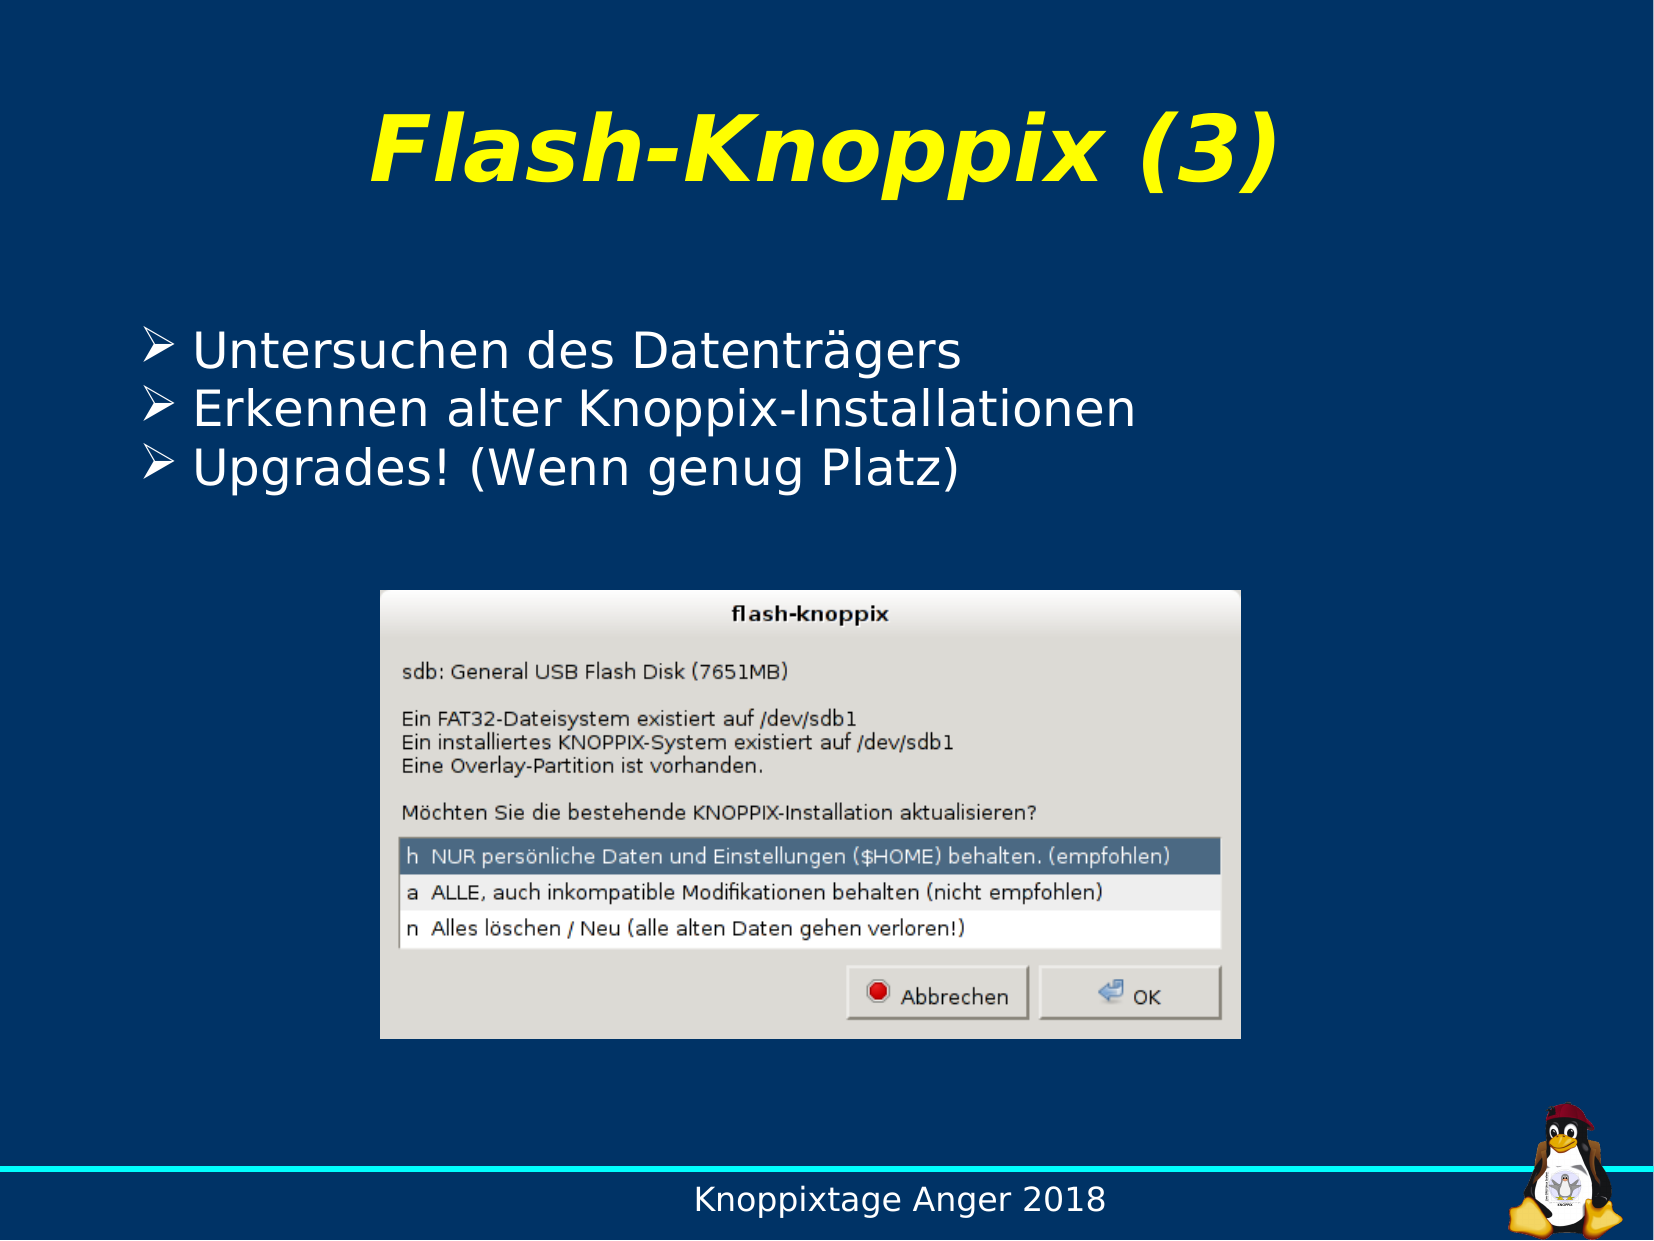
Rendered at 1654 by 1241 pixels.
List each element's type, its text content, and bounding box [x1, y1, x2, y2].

list Untersuchen des Datenträgers Erkennen alter Knoppix-Installationen Upgrades! (Wenn genug Platz) [121, 322, 1561, 1132]
picture [1505, 1100, 1625, 1241]
title Flash-Knoppix (3) [121, 46, 1534, 254]
picture [380, 590, 1241, 1039]
